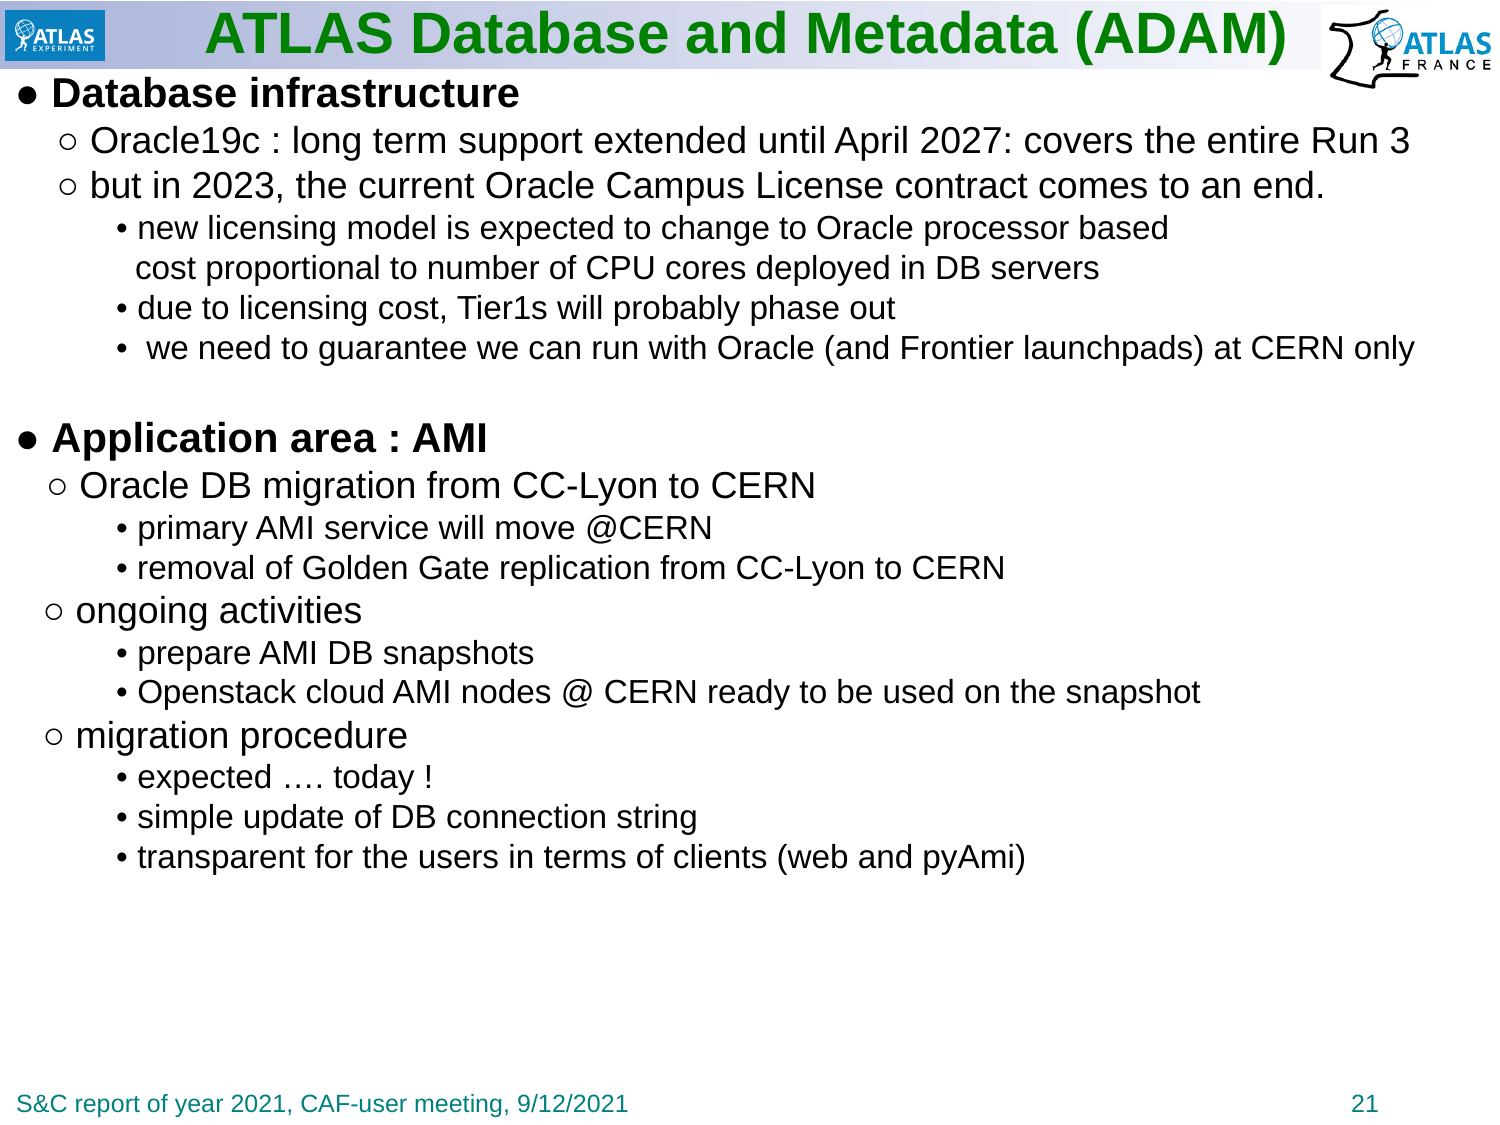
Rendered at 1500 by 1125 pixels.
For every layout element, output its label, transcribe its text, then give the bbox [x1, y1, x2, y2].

text_box ATLAS Database and Metadata (ADAM) [7, 0, 1500, 119]
text_box ● Database infrastructure ○ Oracle19c : long term support extended until April 2027: covers the entire Run 3 ○ but in 2023, the current Oracle Campus License contract comes to an end. • new licensing model is expected to change to Oracle processor based cost proportional to number of CPU cores deployed in DB servers • due to licensing cost, Tier1s will probably phase out • we need to guarantee we can run with Oracle (and Frontier launchpads) at CERN only ● Application area : AMI ○ Oracle DB migration from CC-Lyon to CERN • primary AMI service will move @CERN • removal of Golden Gate replication from CC-Lyon to CERN ○ ongoing activities • prepare AMI DB snapshots • Openstack cloud AMI nodes @ CERN ready to be used on the snapshot ○ migration procedure • expected …. today ! • simple update of DB connection string • transparent for the users in terms of clients (web and pyAmi) [0, 58, 1434, 305]
